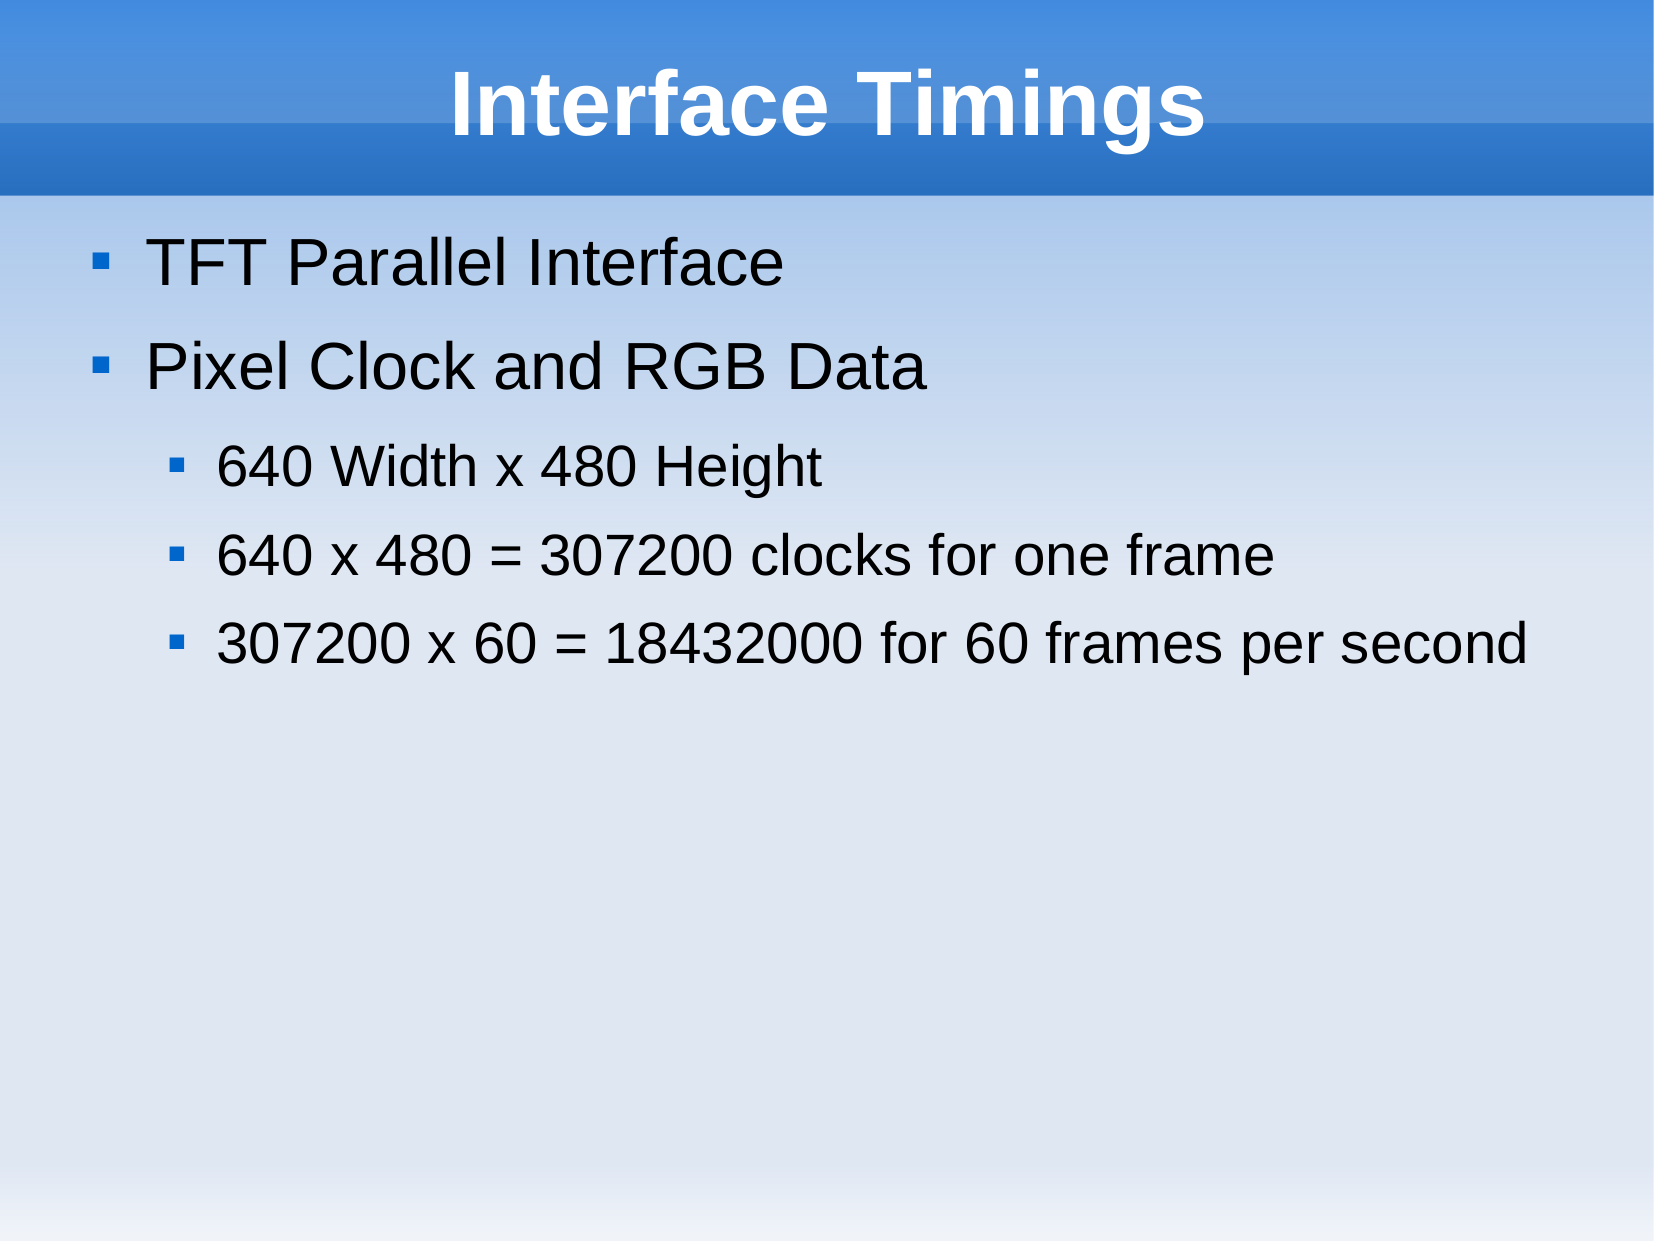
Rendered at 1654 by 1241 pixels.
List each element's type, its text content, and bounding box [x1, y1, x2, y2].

title Interface Timings [49, 0, 1538, 208]
list TFT Parallel Interface Pixel Clock and RGB Data 640 Width x 480 Height 640 x 480 = 307200 clocks for one frame 307200 x 60 = 18432000 for 60 frames per second [75, 225, 1564, 1044]
picture [0, 0, 1654, 1241]
